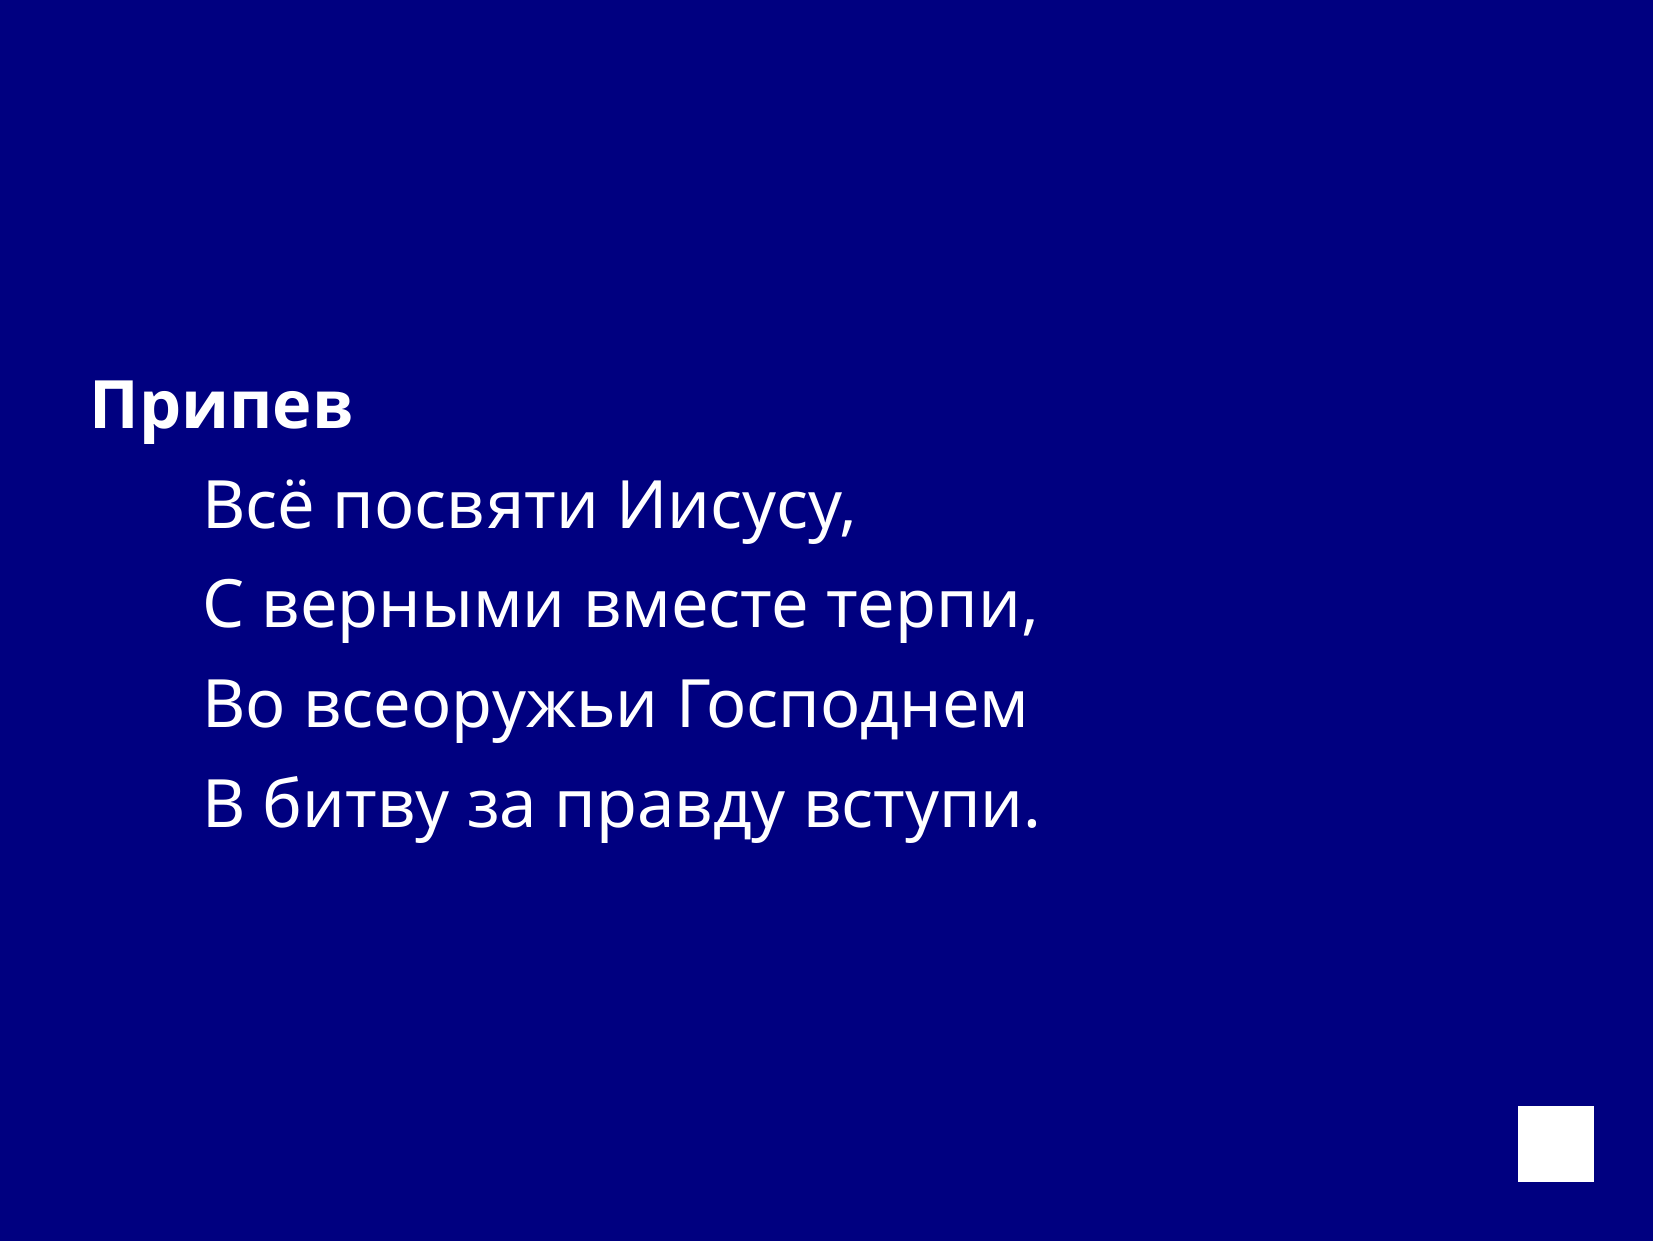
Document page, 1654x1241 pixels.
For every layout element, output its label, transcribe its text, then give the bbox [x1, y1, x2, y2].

text_box Припев Всё посвяти Иисусу, С верными вместе терпи, Во всеоружьи Господнем В битву за правду вступи. [75, 150, 1576, 1163]
text_box [1518, 1106, 1594, 1182]
